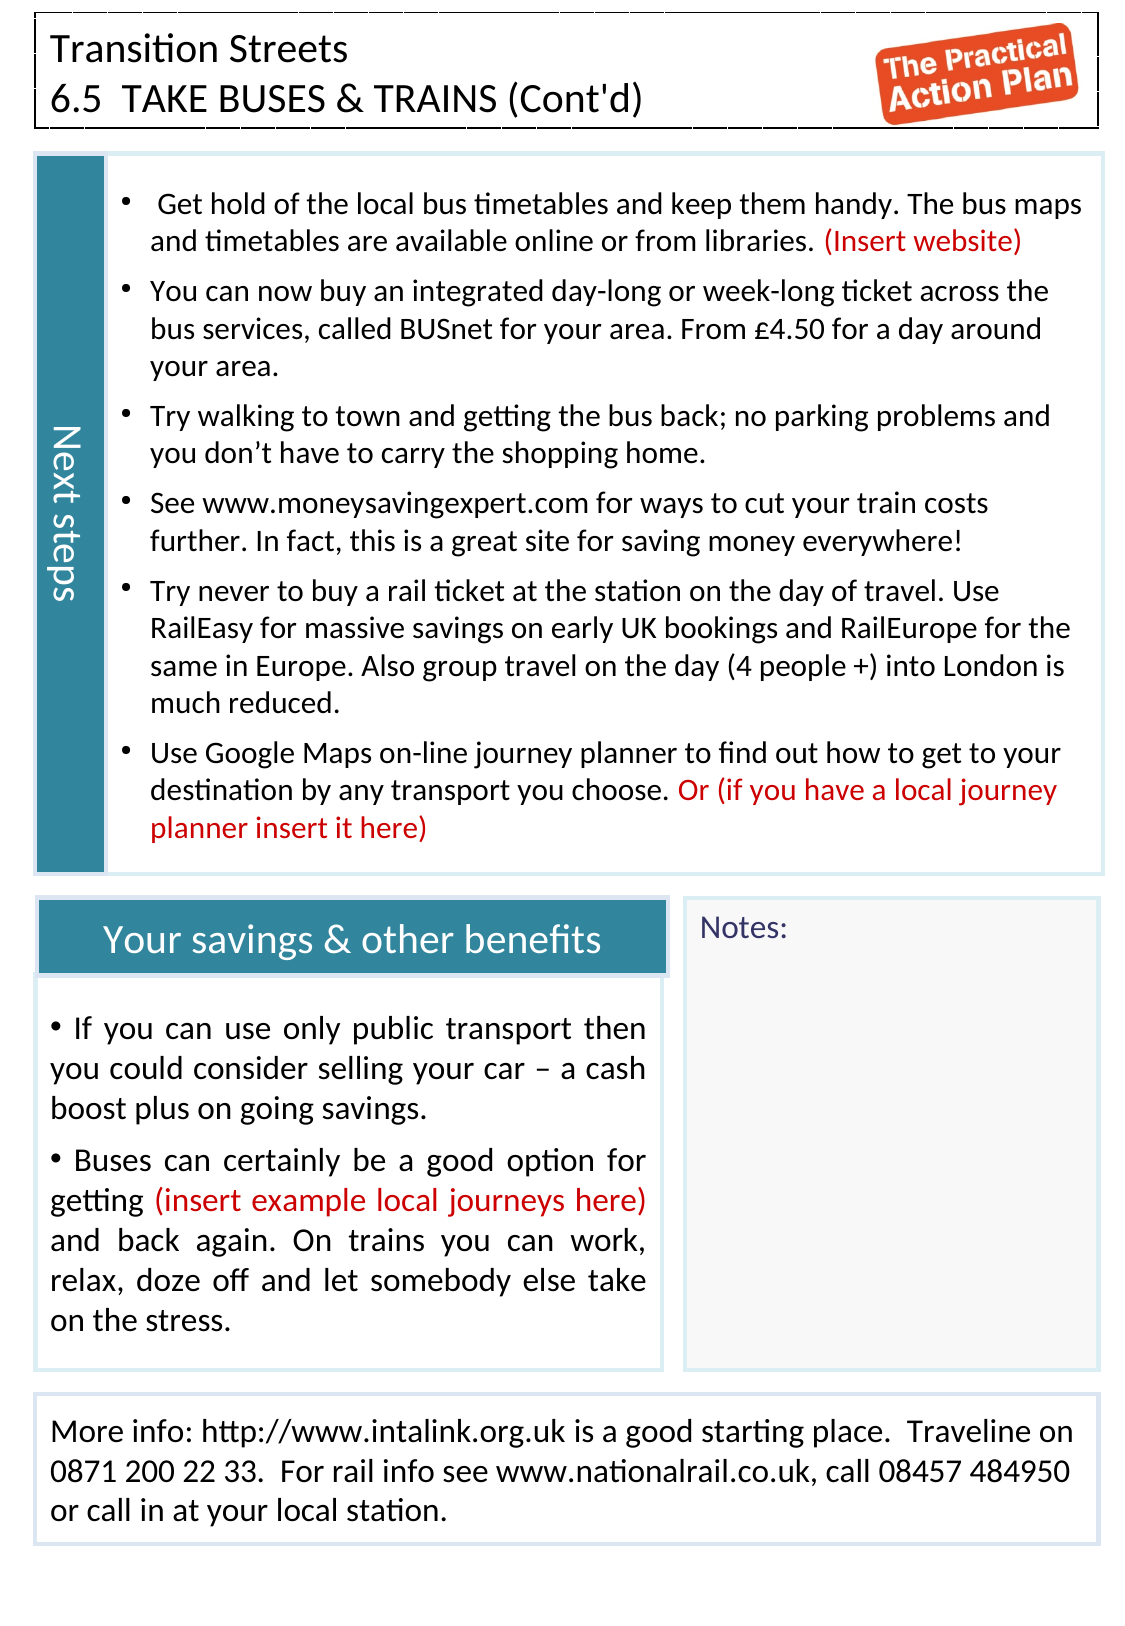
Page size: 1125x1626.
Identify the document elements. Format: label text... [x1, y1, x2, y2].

text_box Next steps [35, 153, 107, 875]
text_box Notes: [685, 897, 1099, 1371]
text_box Your savings & other benefits [37, 897, 668, 976]
text_box More info: http://www.intalink.org.uk is a good starting place. Traveline on 0871 200 22 33. For rail info see www.nationalrail.co.uk, call 08457 484950 or call in at your local station. [35, 1393, 1099, 1544]
text_box Get hold of the local bus timetables and keep them handy. The bus maps and timetables are available online or from libraries. (Insert website) You can now buy an integrated day-long or week-long ticket across the bus services, called BUSnet for your area. From £4.50 for a day around your area. Try walking to town and getting the bus back; no parking problems and you don’t have to carry the shopping home. See www.moneysavingexpert.com for ways to cut your train costs further. In fact, this is a great site for saving money everywhere! Try never to buy a rail ticket at the station on the day of travel. Use RailEasy for massive savings on early UK bookings and RailEurope for the same in Europe. Also group travel on the day (4 people +) into London is much reduced. Use Google Maps on-line journey planner to find out how to get to your destination by any transport you choose. Or (if you have a local journey planner insert it here) [107, 153, 1104, 875]
text_box Transition Streets 6.5 TAKE BUSES & TRAINS (Cont'd) [35, 12, 1099, 129]
text_box If you can use only public transport then you could consider selling your car – a cash boost plus on going savings. Buses can certainly be a good option for getting (insert example local journeys here) and back again. On trains you can work, relax, doze off and let somebody else take on the stress. [35, 973, 663, 1371]
